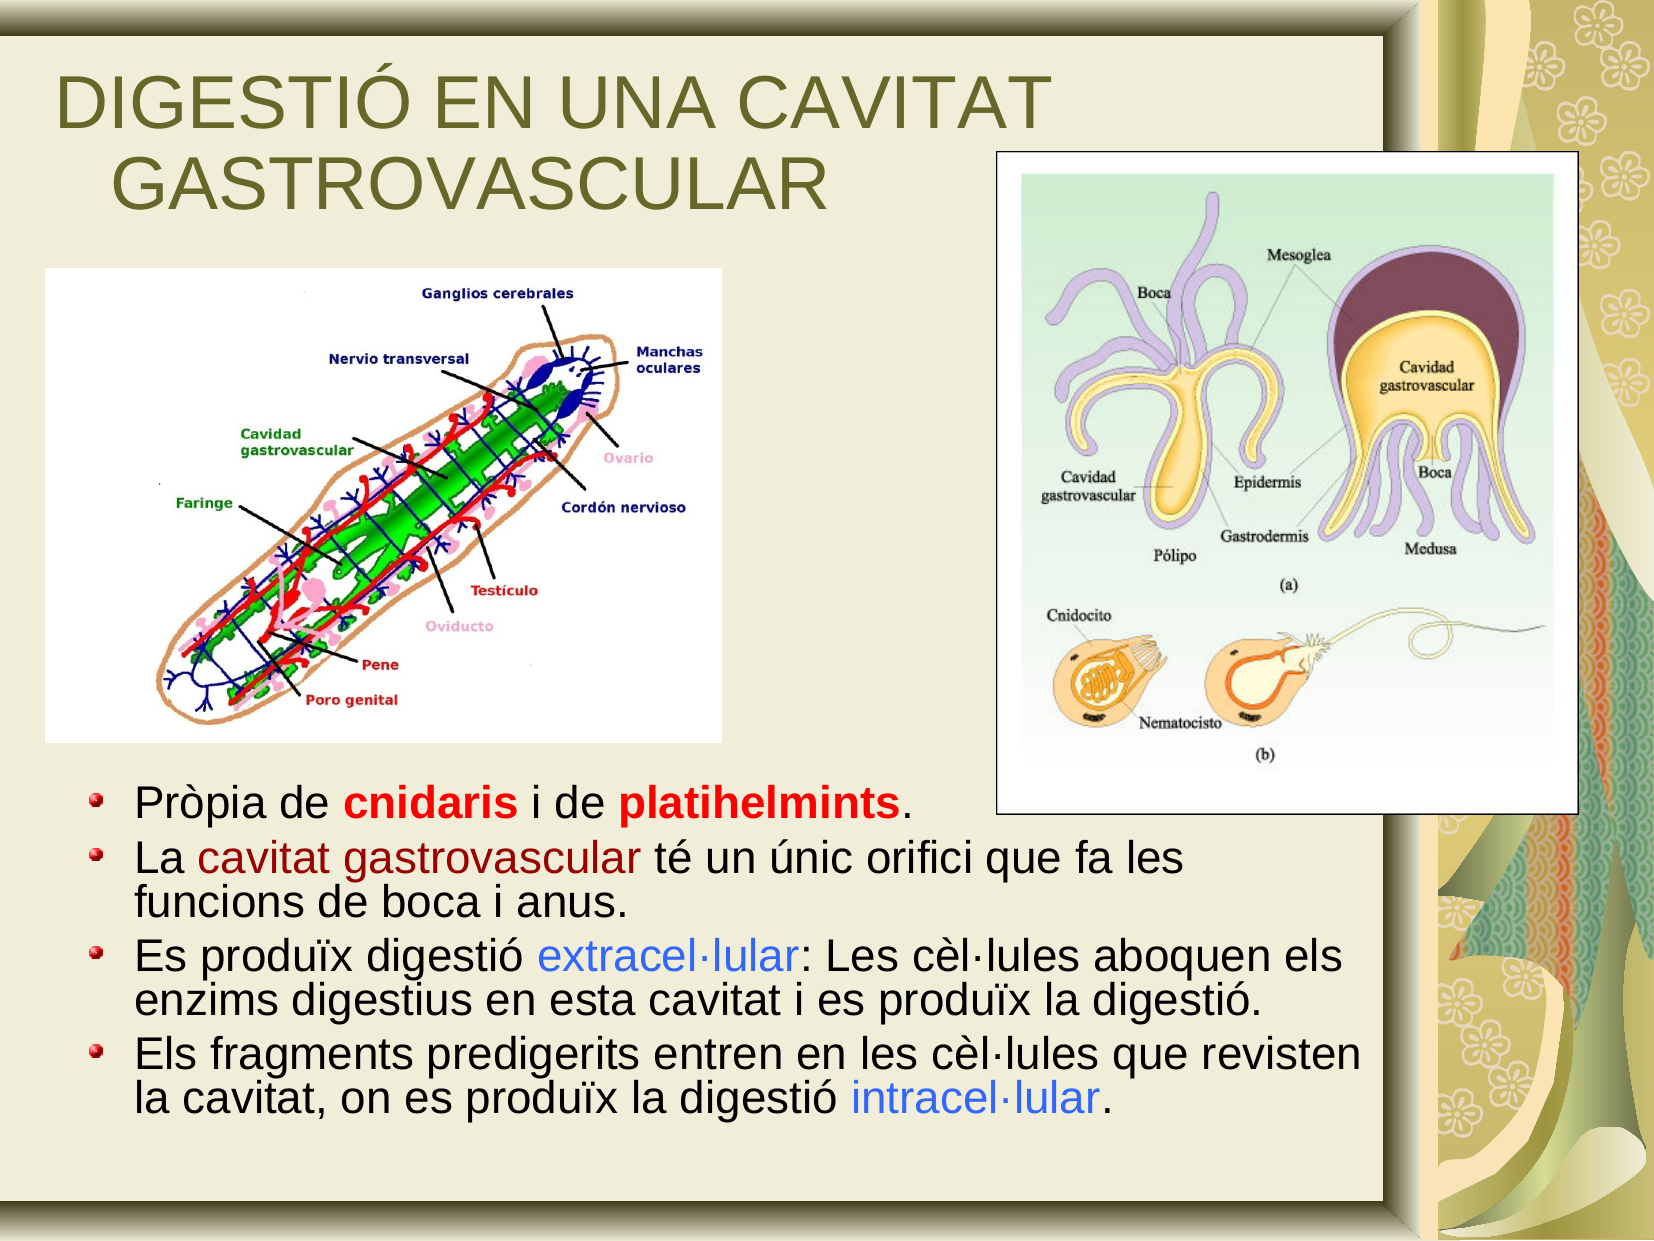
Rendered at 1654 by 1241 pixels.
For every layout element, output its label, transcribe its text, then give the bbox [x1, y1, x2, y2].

picture [89, 946, 103, 959]
picture [45, 268, 722, 743]
picture [89, 1044, 103, 1058]
text_box DIGESTIÓ EN UNA CAVITAT GASTROVASCULAR [39, 36, 1392, 253]
picture [89, 848, 103, 861]
picture [89, 793, 103, 807]
text_box Pròpia de cnidaris i de platihelmints. La cavitat gastrovascular té un únic orifici que fa les funcions de boca i anus. Es produïx digestió extracel·lular: Les cèl·lules aboquen els enzims digestius en esta cavitat i es produïx la digestió. Els fragments predigerits entren en les cèl·lules que revisten la cavitat, on es produïx la digestió intracel·lular. [45, 776, 1382, 1224]
picture [996, 151, 1654, 1032]
